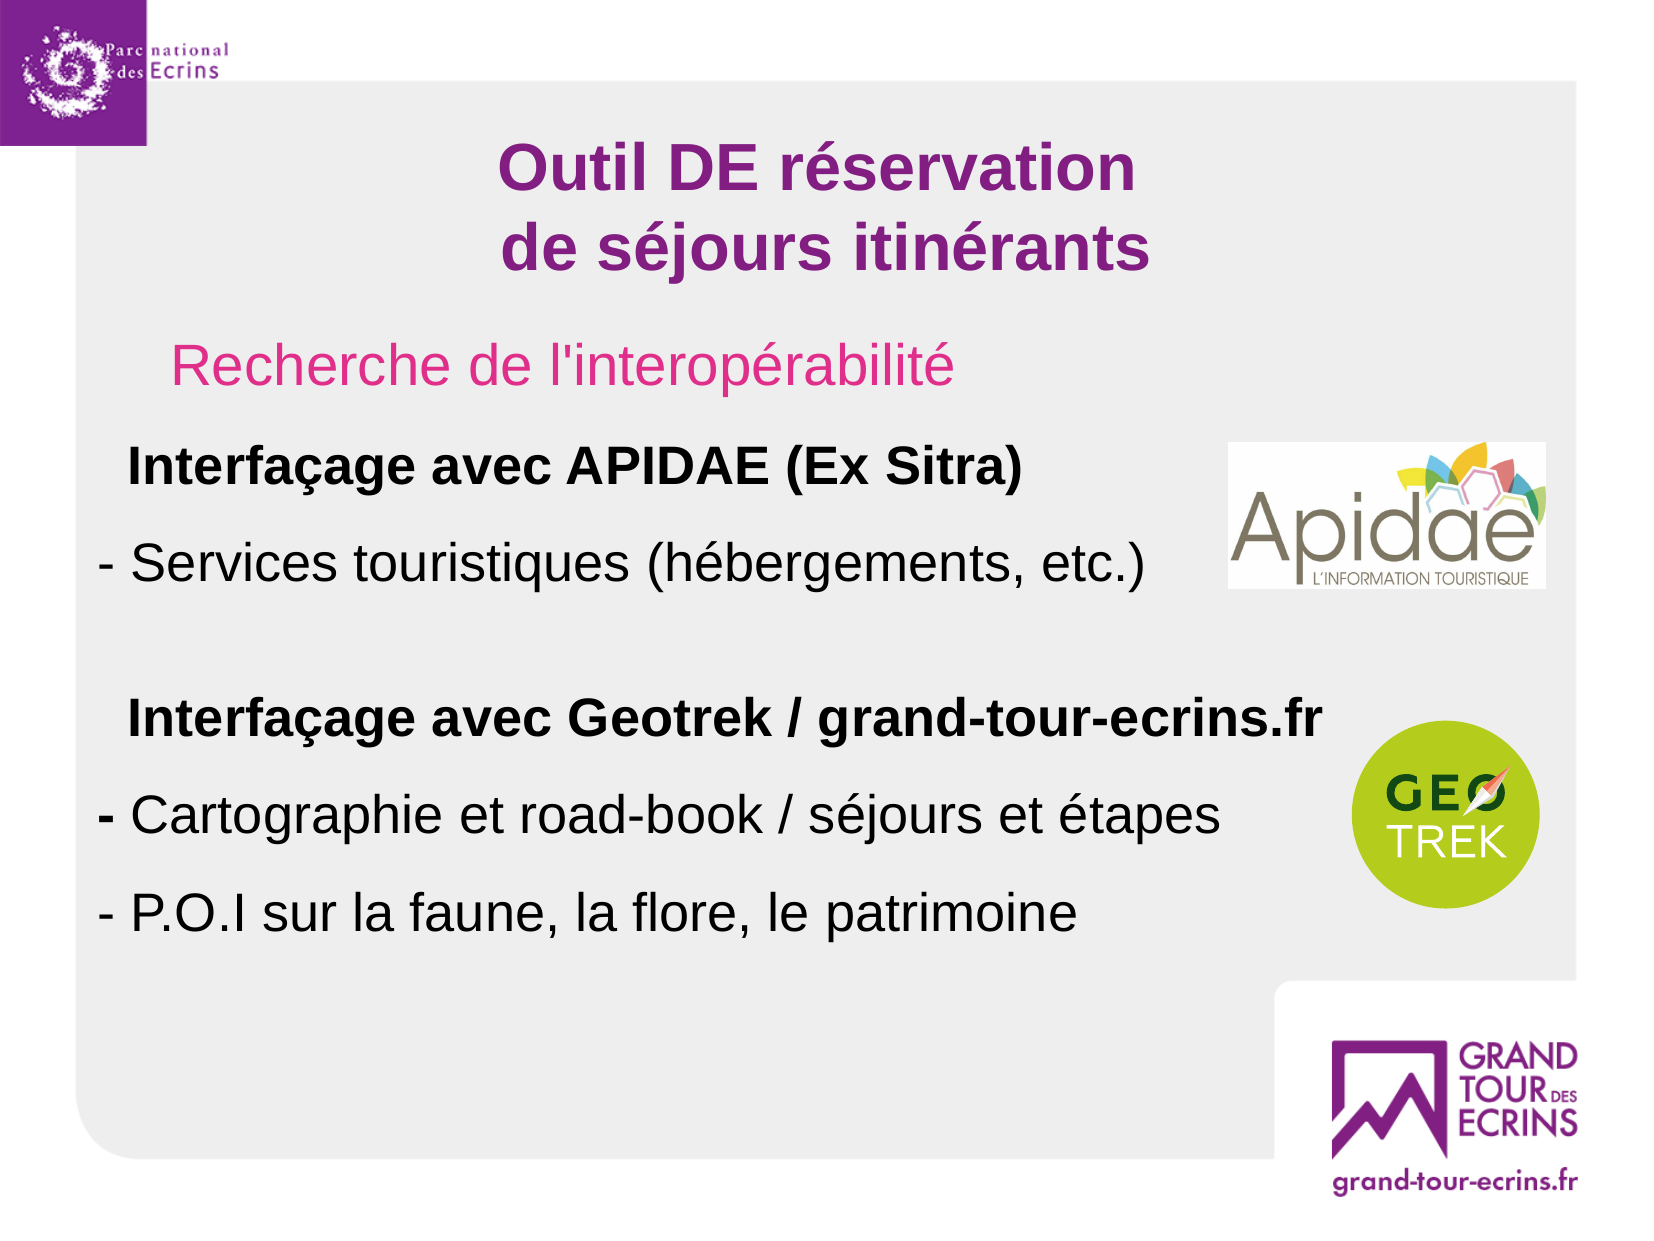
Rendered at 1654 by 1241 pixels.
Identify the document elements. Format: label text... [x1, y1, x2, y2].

picture [0, 0, 1654, 1241]
list Recherche de l'interopérabilité Interfaçage avec APIDAE (Ex Sitra) - Services touristiques (hébergements, etc.) Interfaçage avec Geotrek / grand-tour-ecrins.fr - Cartographie et road-book / séjours et étapes - P.O.I sur la faune, la flore, le patrimoine [82, 320, 1571, 1108]
title Outil DE réservation de séjours itinérants [82, 87, 1571, 320]
